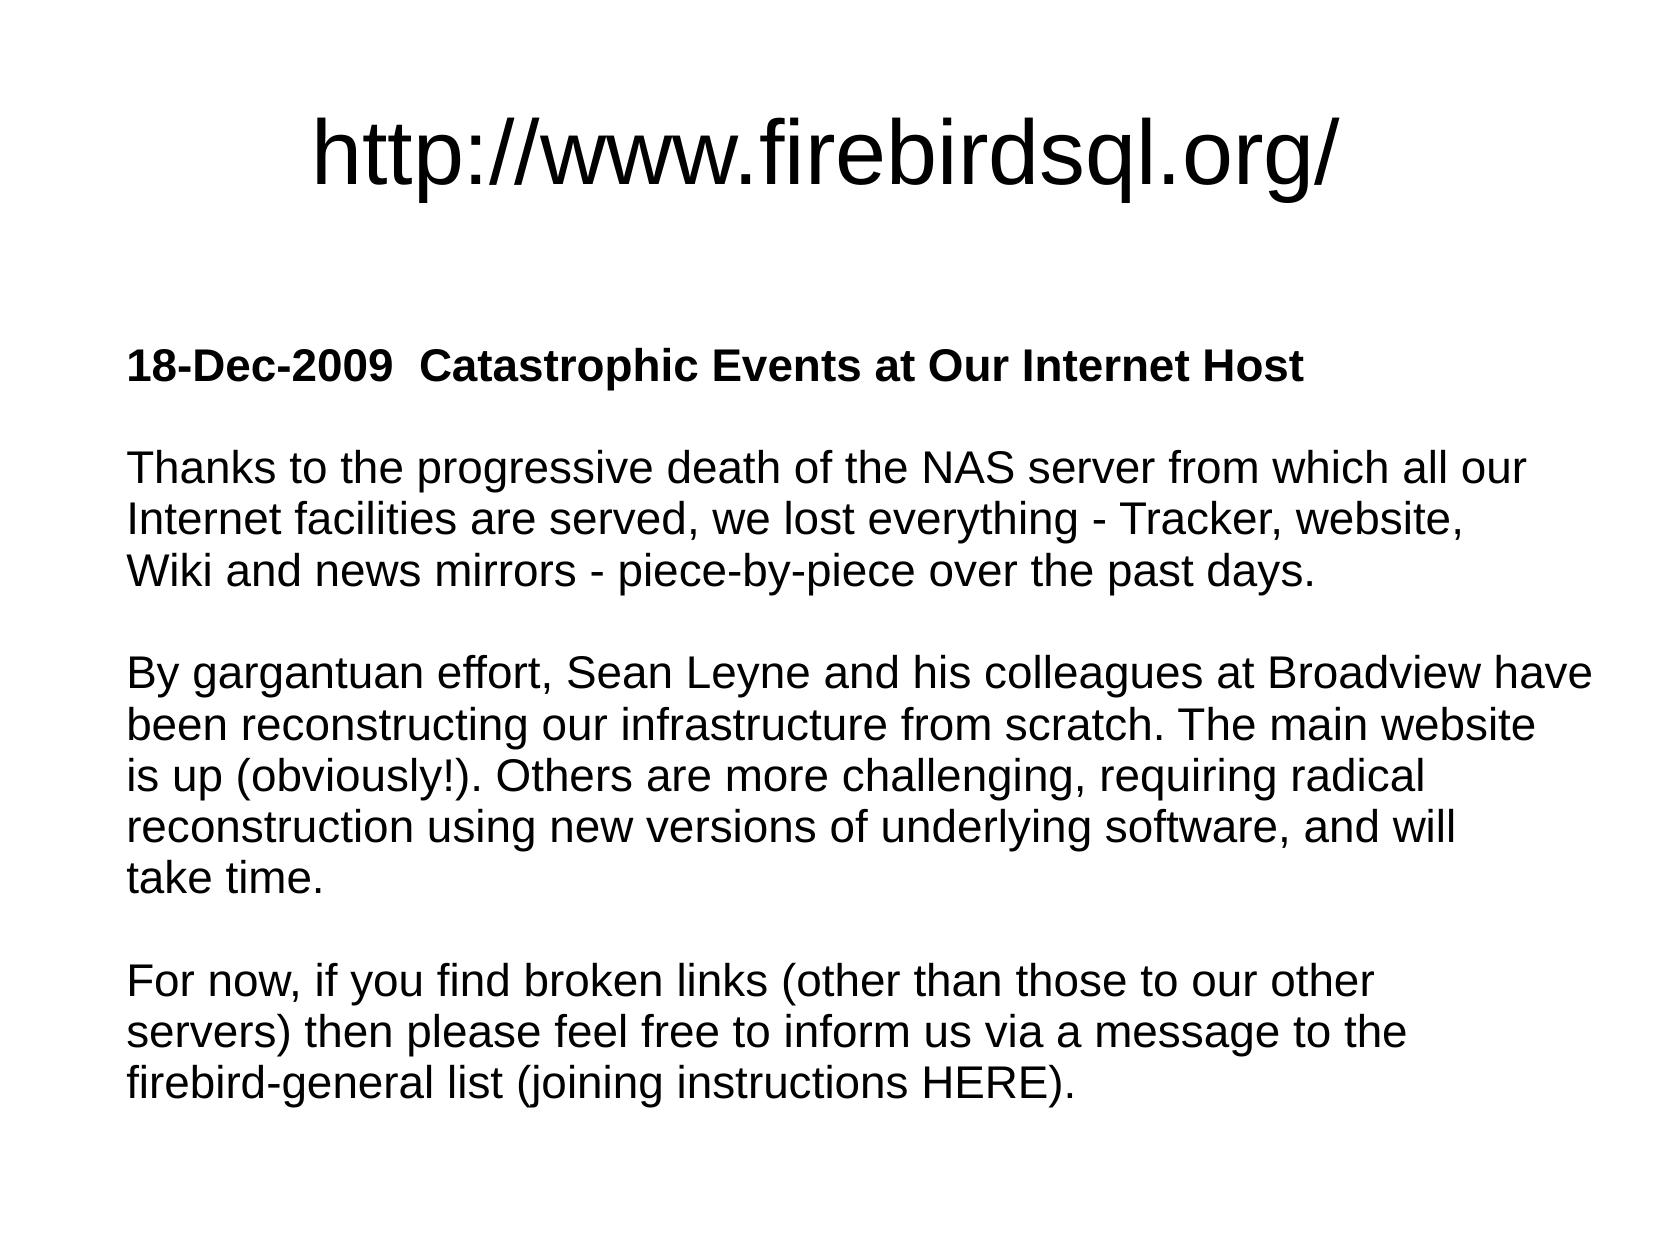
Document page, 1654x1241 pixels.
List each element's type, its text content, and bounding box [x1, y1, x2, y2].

text_box 18-Dec-2009 Catastrophic Events at Our Internet Host Thanks to the progressive death of the NAS server from which all our Internet facilities are served, we lost everything - Tracker, website, Wiki and news mirrors - piece-by-piece over the past days. By gargantuan effort, Sean Leyne and his colleagues at Broadview have been reconstructing our infrastructure from scratch. The main website is up (obviously!). Others are more challenging, requiring radical reconstruction using new versions of underlying software, and will take time. For now, if you find broken links (other than those to our other servers) then please feel free to inform us via a message to the firebird-general list (joining instructions HERE). [60, 332, 1608, 1183]
title http://www.firebirdsql.org/ [82, 49, 1571, 257]
